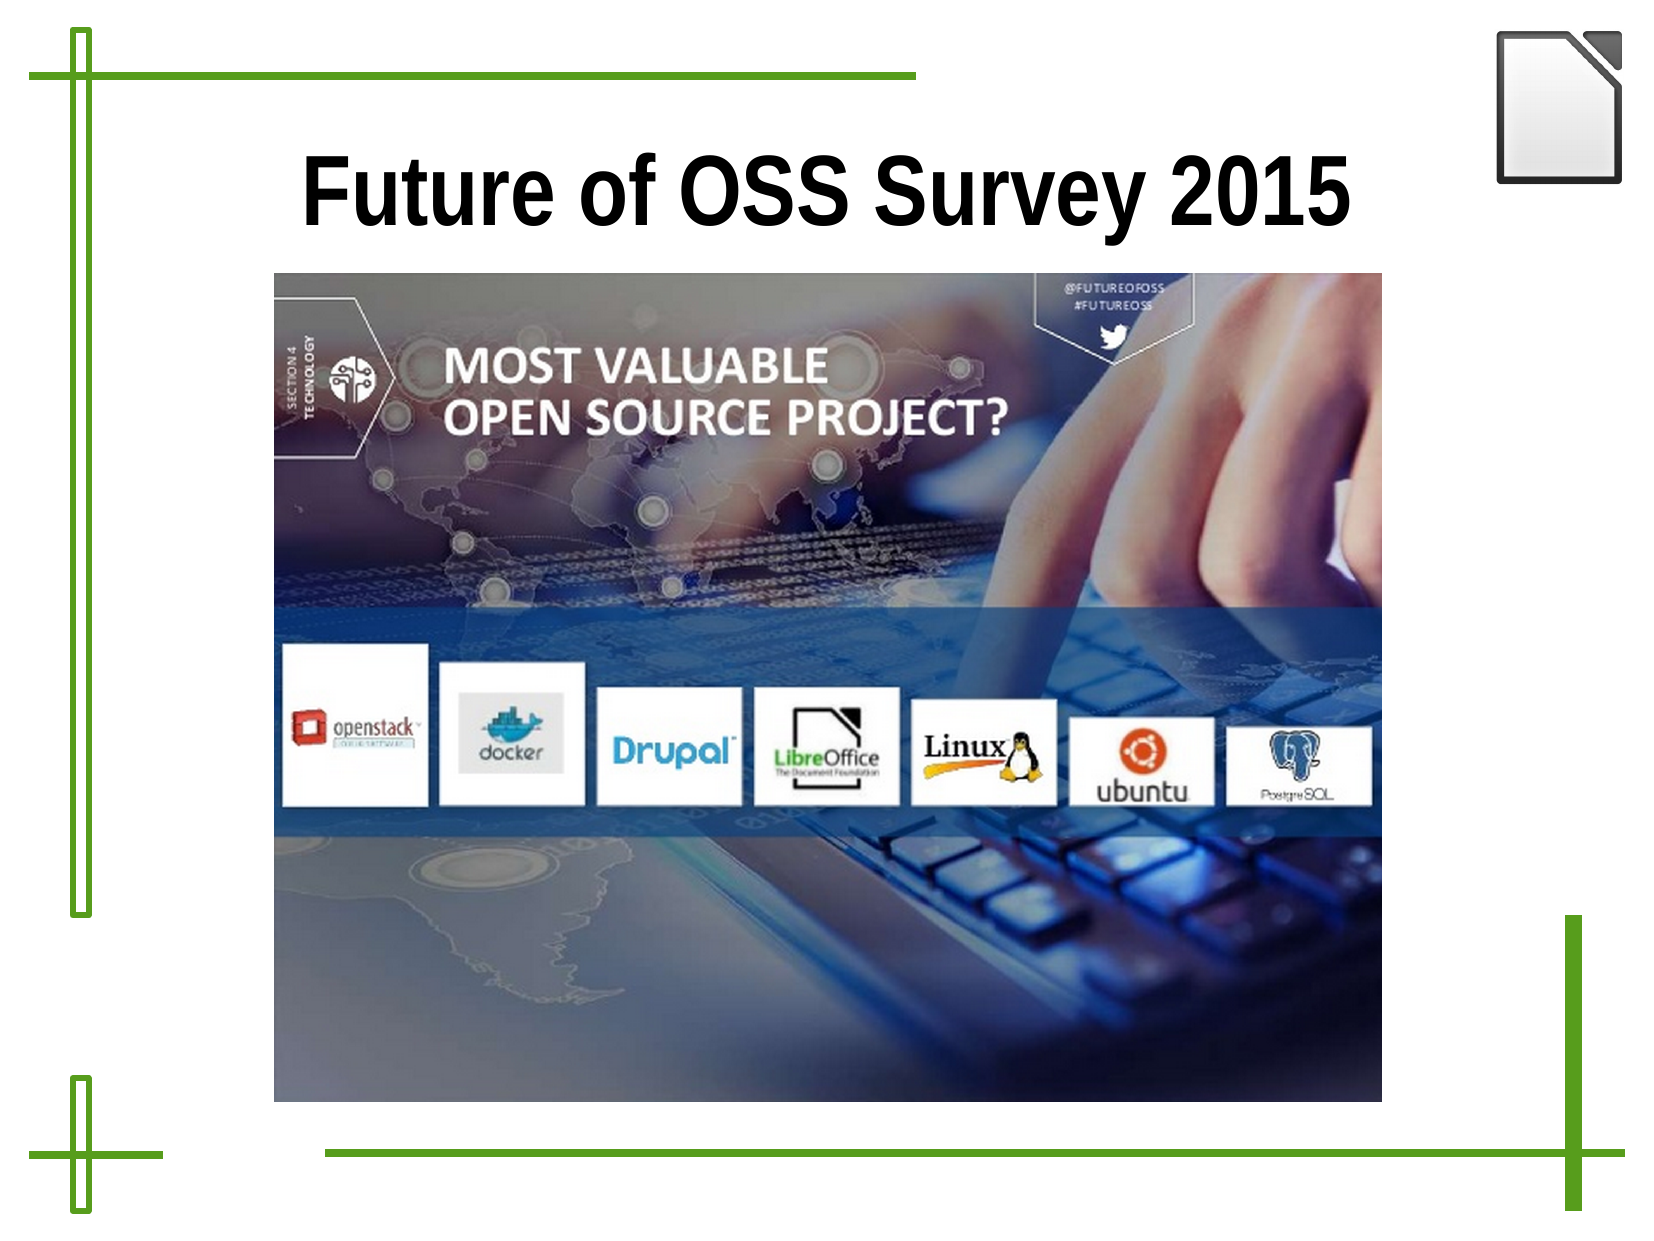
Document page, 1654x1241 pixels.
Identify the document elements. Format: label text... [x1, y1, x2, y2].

title Future of OSS Survey 2015 [118, 118, 1536, 260]
picture [274, 273, 1382, 1103]
picture [1494, 29, 1624, 186]
